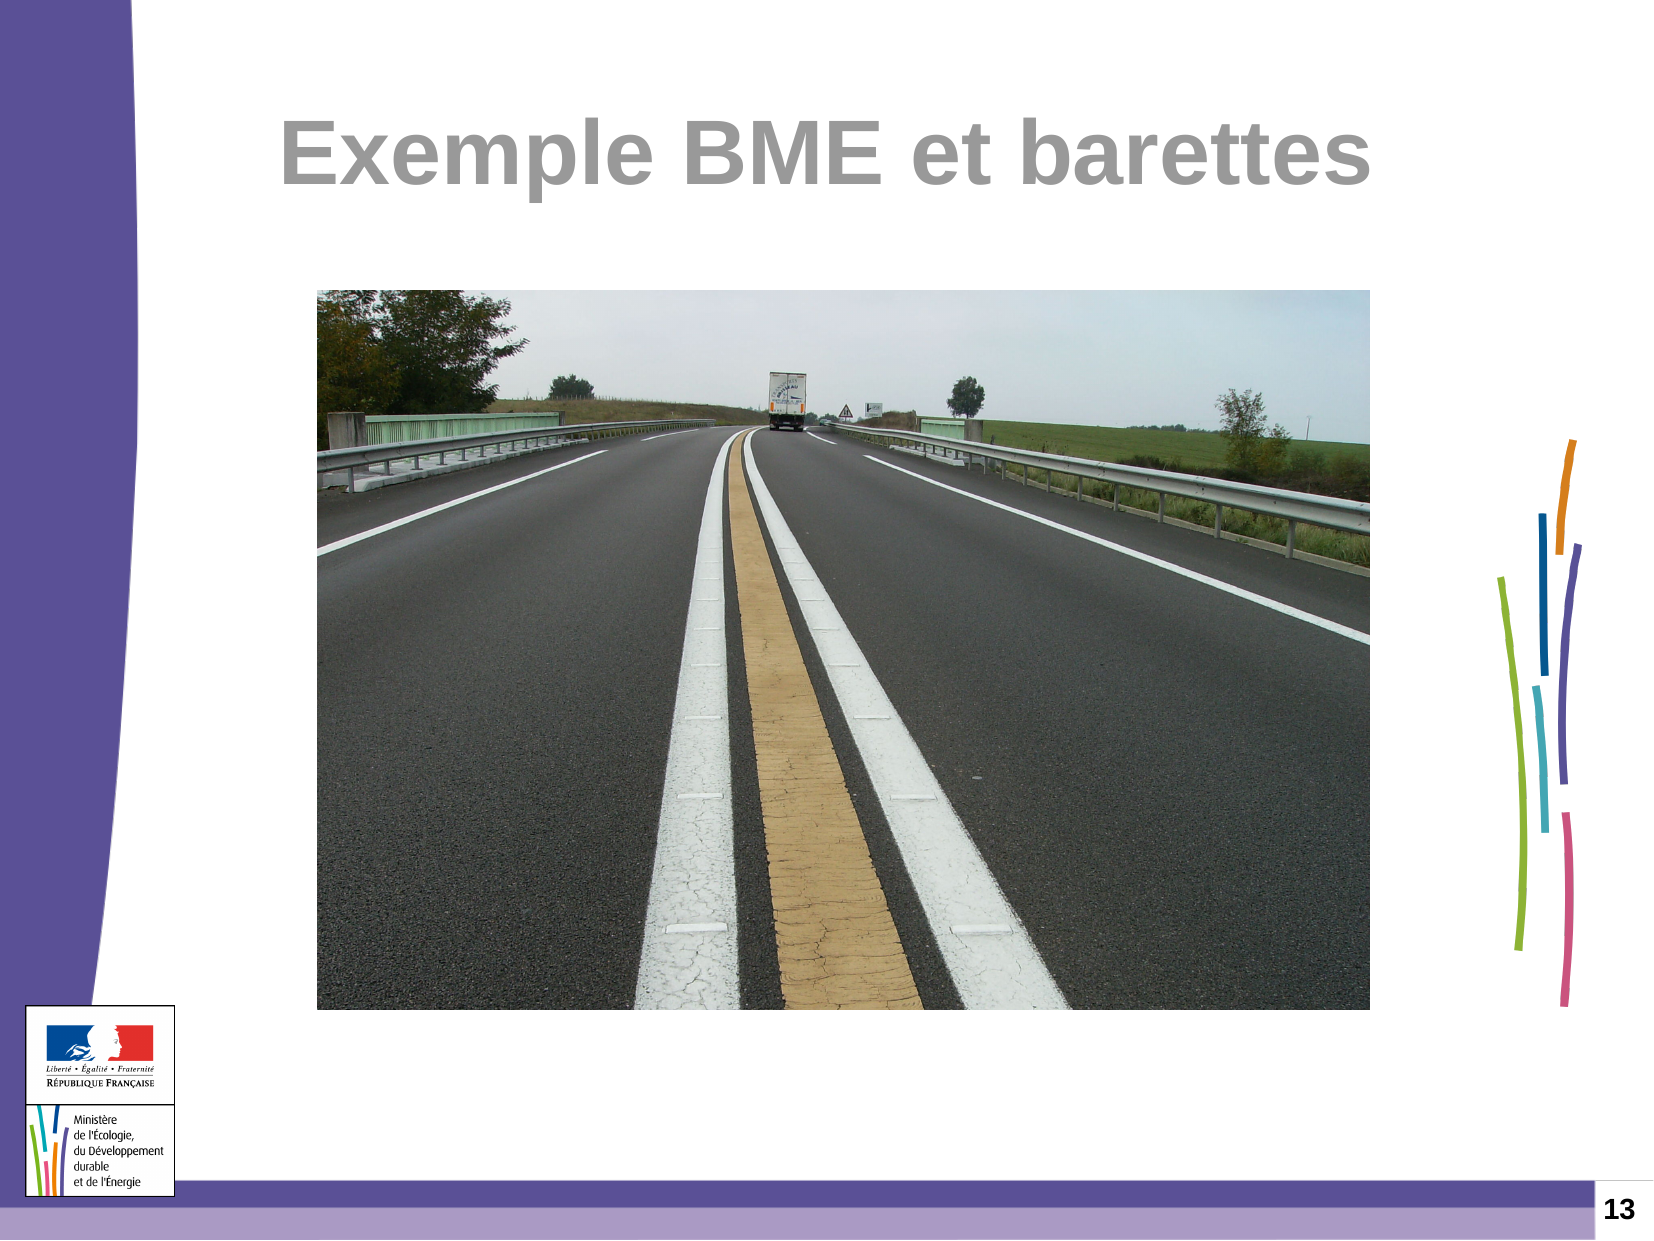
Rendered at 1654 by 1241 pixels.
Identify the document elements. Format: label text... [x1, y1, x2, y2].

picture [0, 0, 1654, 1240]
title Exemple BME et barettes [82, 49, 1571, 257]
